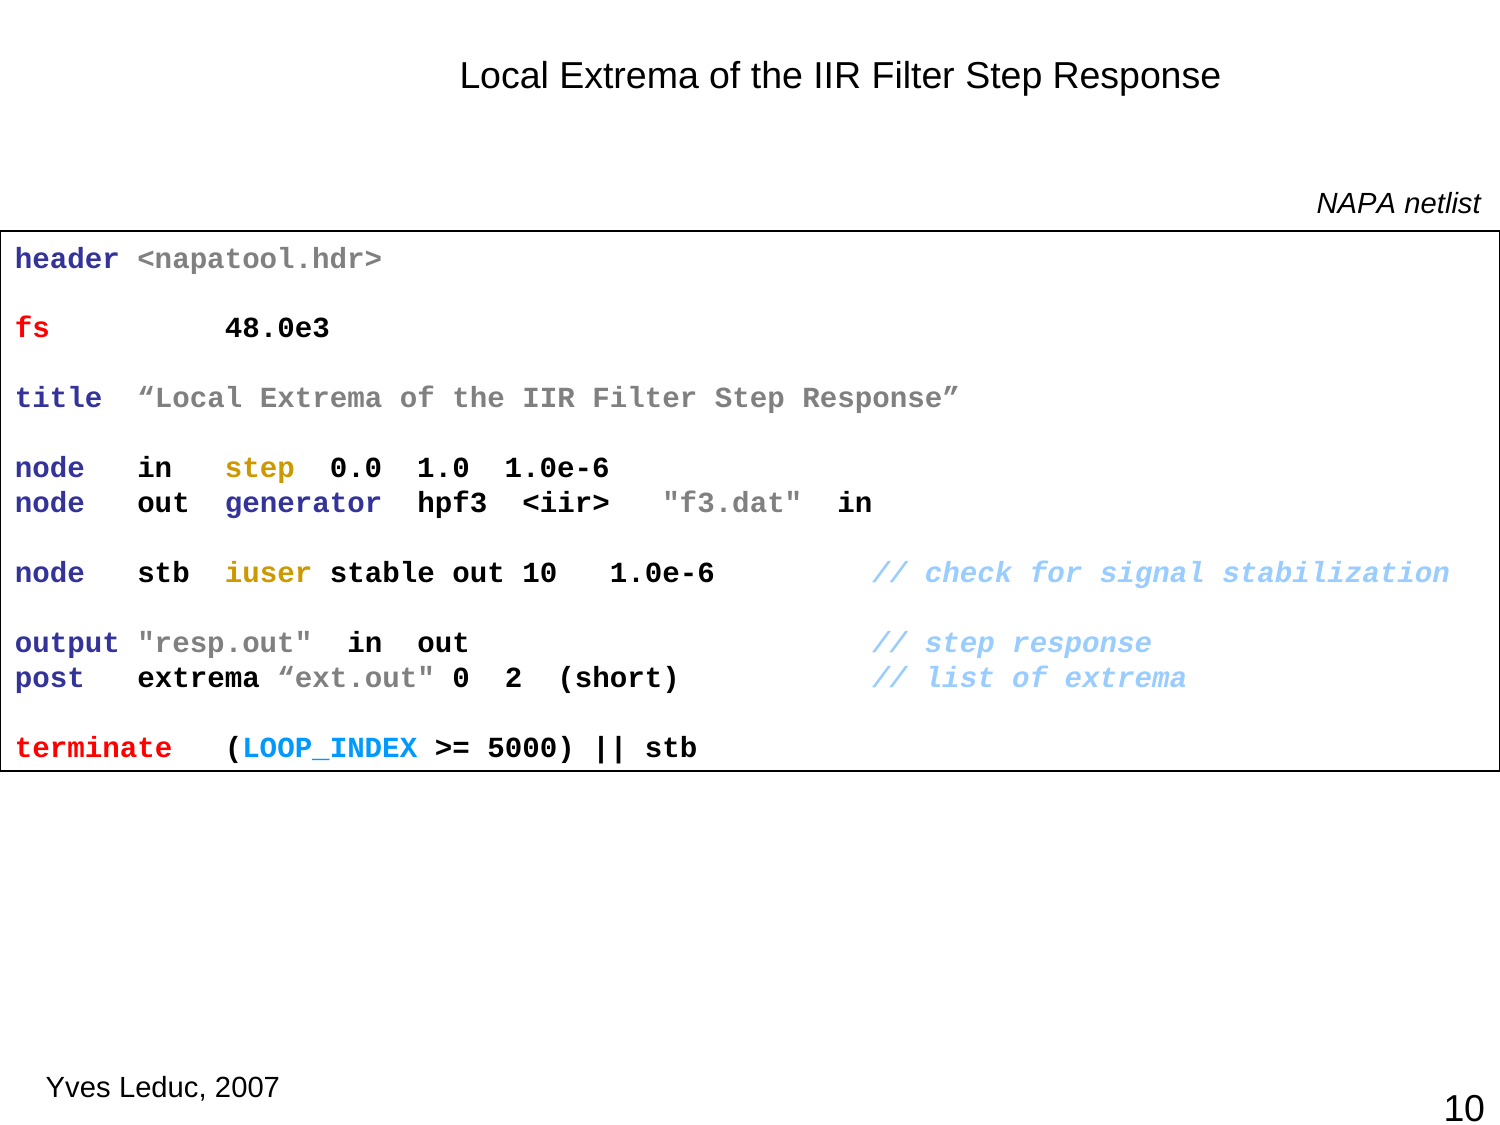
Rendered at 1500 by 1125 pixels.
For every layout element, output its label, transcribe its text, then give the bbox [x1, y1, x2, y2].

text_box Local Extrema of the IIR Filter Step Response [444, 43, 1237, 104]
text_box header <napatool.hdr> fs 48.0e3 title “Local Extrema of the IIR Filter Step Response” node in step 0.0 1.0 1.0e-6 node out generator hpf3 <iir> "f3.dat" in node stb iuser stable out 10 1.0e-6 // check for signal stabilization output "resp.out" in out // step response post extrema “ext.out" 0 2 (short) // list of extrema terminate (LOOP_INDEX >= 5000) || stb [0, 231, 1500, 772]
text_box NAPA netlist [1301, 176, 1497, 227]
